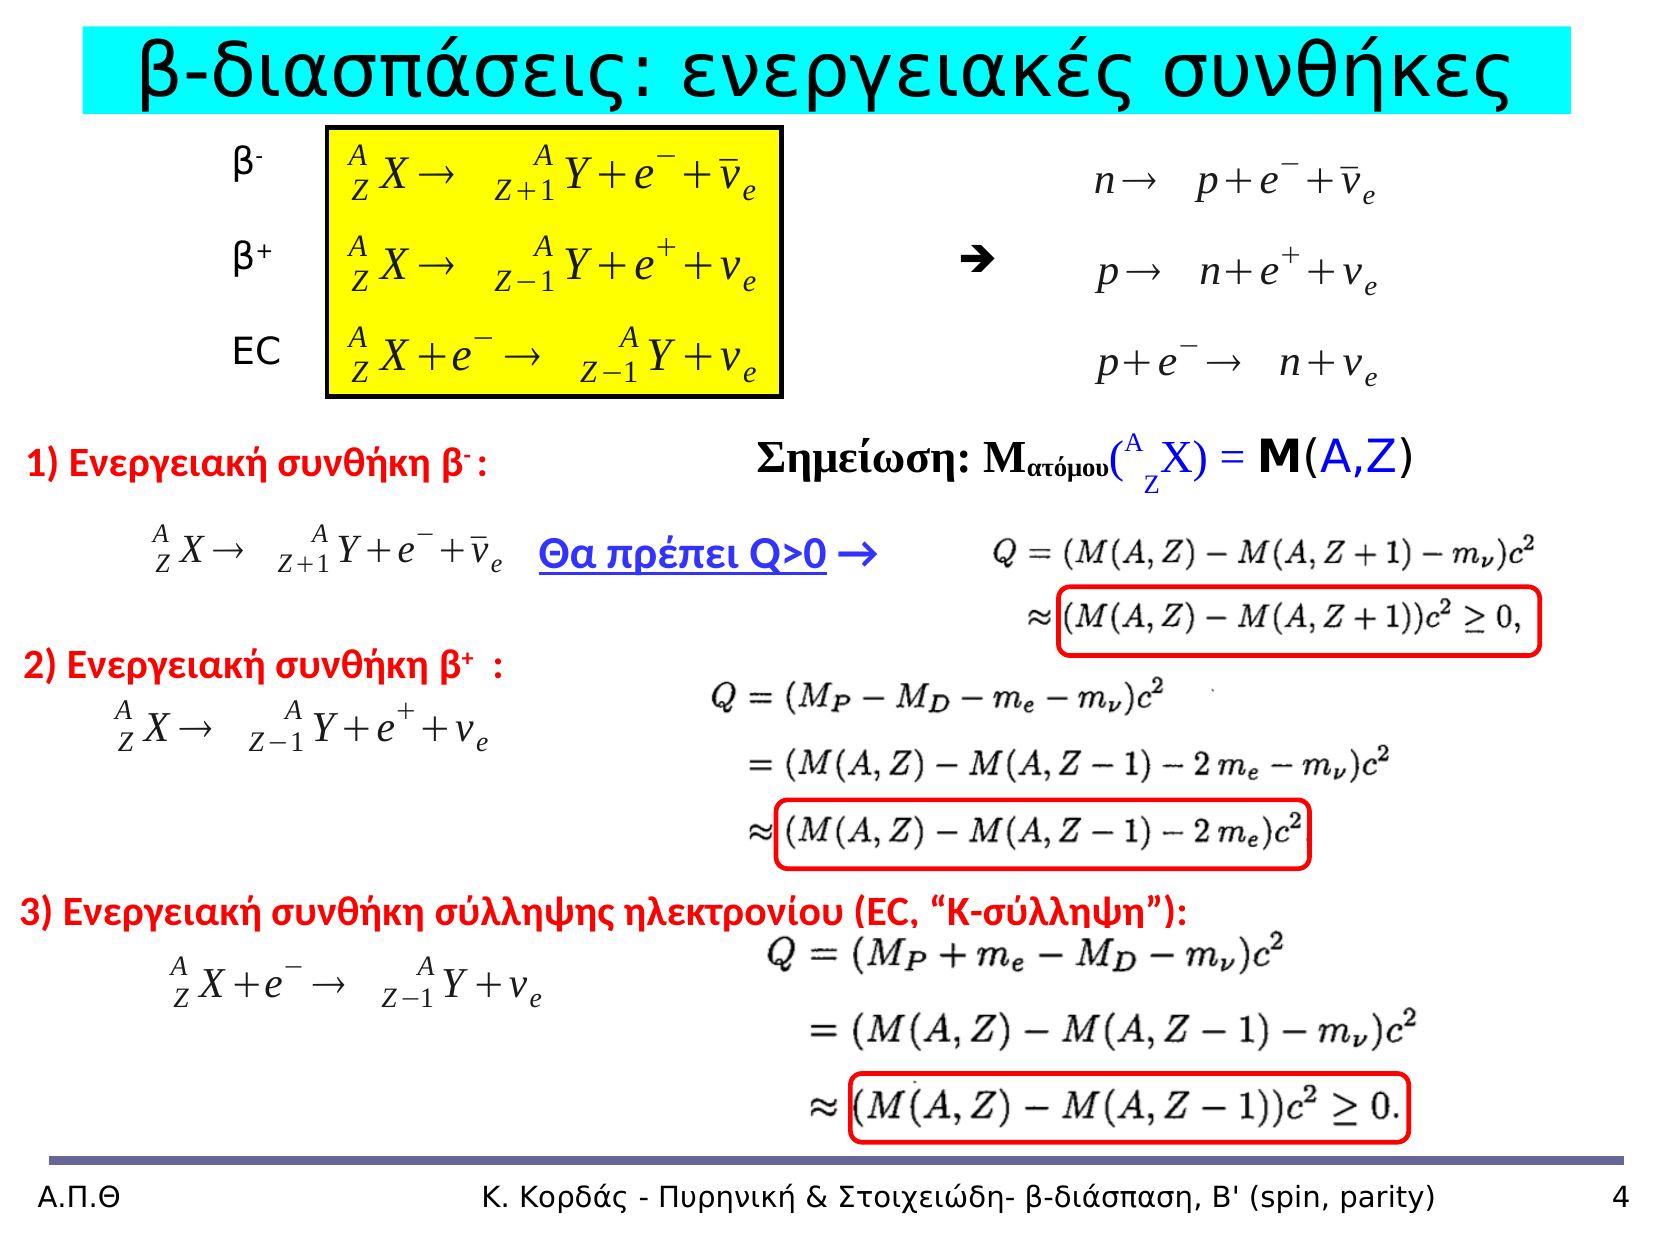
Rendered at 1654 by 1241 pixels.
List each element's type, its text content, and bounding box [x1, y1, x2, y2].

picture [755, 928, 1438, 1140]
text_box 3) Ενεργειακή συνθήκη σύλληψης ηλεκτρονίου (EC, “K-σύλληψη”): [4, 875, 1651, 942]
chart [334, 229, 773, 299]
text_box Θα πρέπει Q>0 → [523, 515, 1095, 586]
chart [140, 519, 517, 579]
picture [853, 1076, 1406, 1139]
text_box  [943, 227, 1039, 288]
text_box Σημείωση: Ματόμου(ΑΖΧ) = Μ(Α,Ζ) [741, 420, 1442, 507]
picture [988, 586, 1062, 640]
text_box [327, 127, 782, 397]
picture [779, 803, 1307, 856]
picture [703, 673, 1399, 856]
title β-διασπάσεις: ενεργειακές συνθήκες [82, 26, 1571, 114]
text_box β- β+ EC [216, 129, 325, 381]
chart [334, 320, 773, 390]
chart [102, 695, 504, 759]
chart [1080, 330, 1394, 393]
chart [1082, 148, 1392, 211]
picture [1061, 590, 1537, 640]
chart [1080, 239, 1393, 303]
picture [1095, 530, 1549, 640]
text_box 2) Ενεργειακή συνθήκη β+ : [8, 625, 776, 696]
chart [334, 138, 773, 208]
chart [157, 951, 557, 1015]
text_box 1) Ενεργειακή συνθήκη β- : [10, 426, 741, 493]
